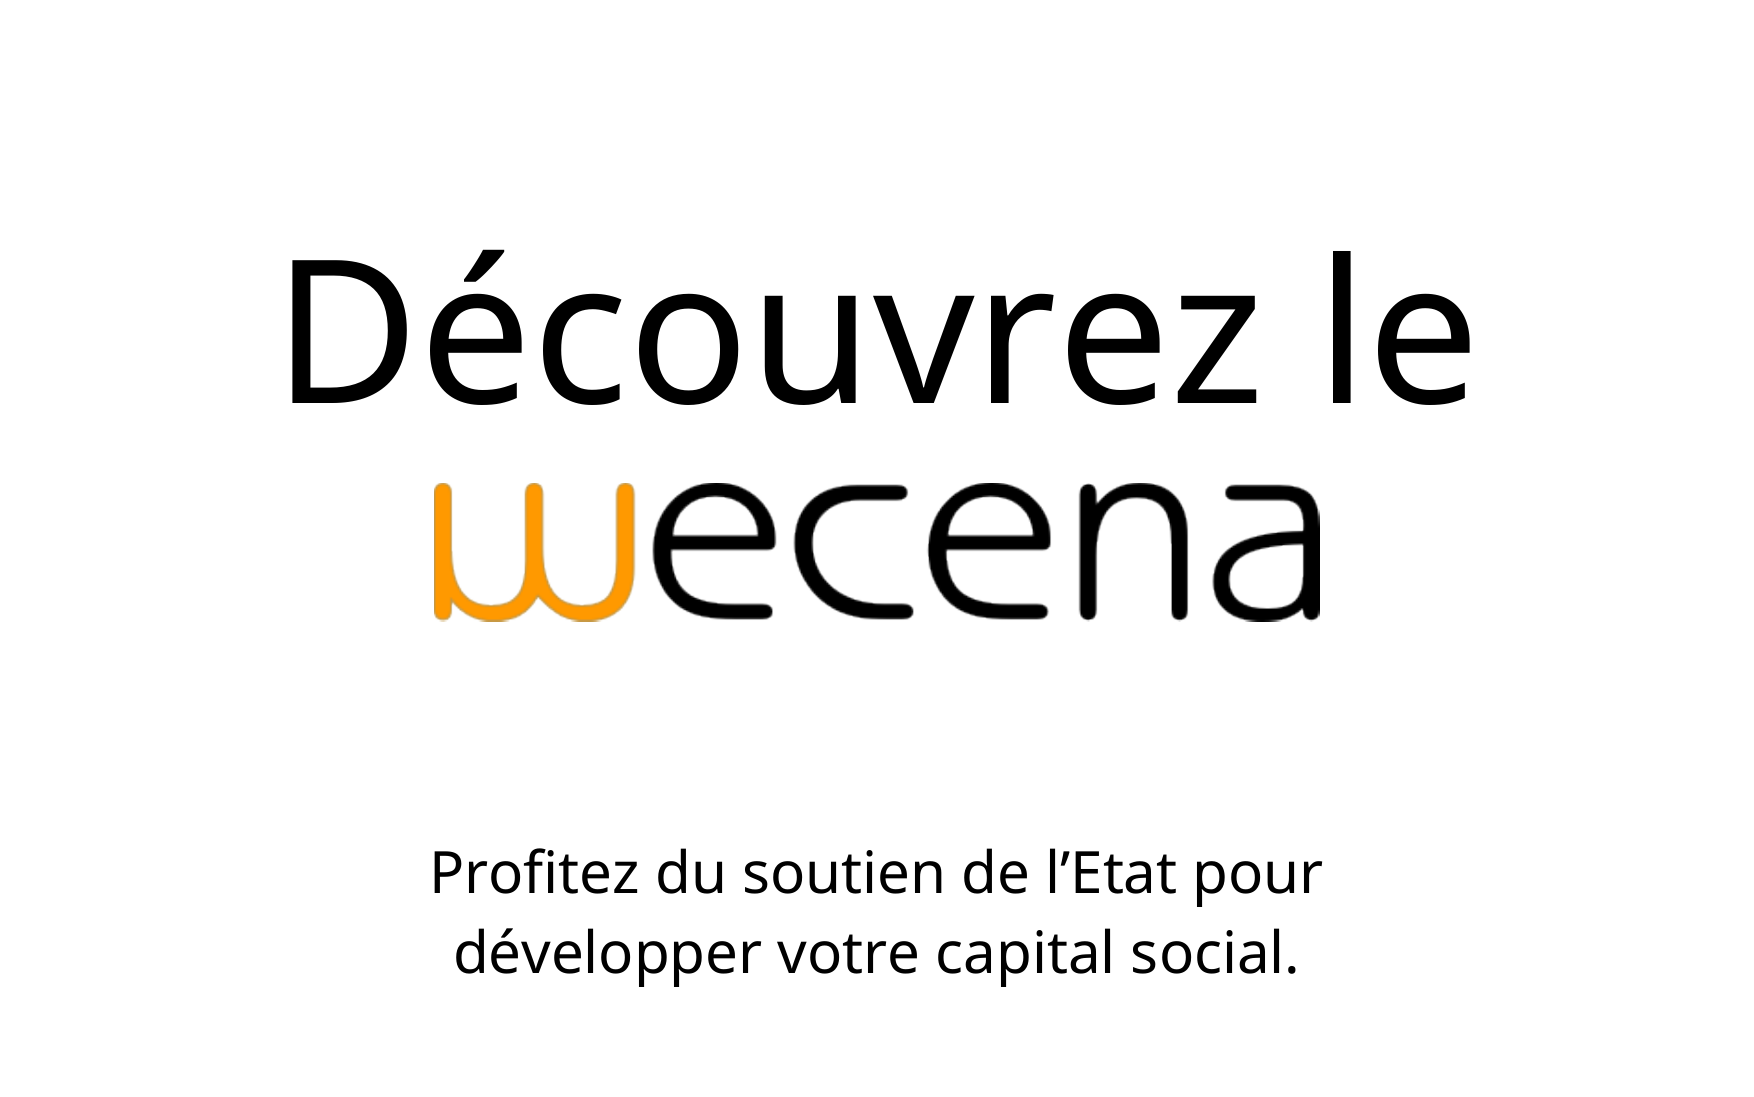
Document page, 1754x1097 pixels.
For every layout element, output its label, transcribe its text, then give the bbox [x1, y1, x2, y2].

title Découvrez le [131, 198, 1623, 453]
picture [434, 483, 1320, 622]
subtitle Profitez du soutien de l’Etat pour développer votre capital social. [262, 823, 1491, 1005]
